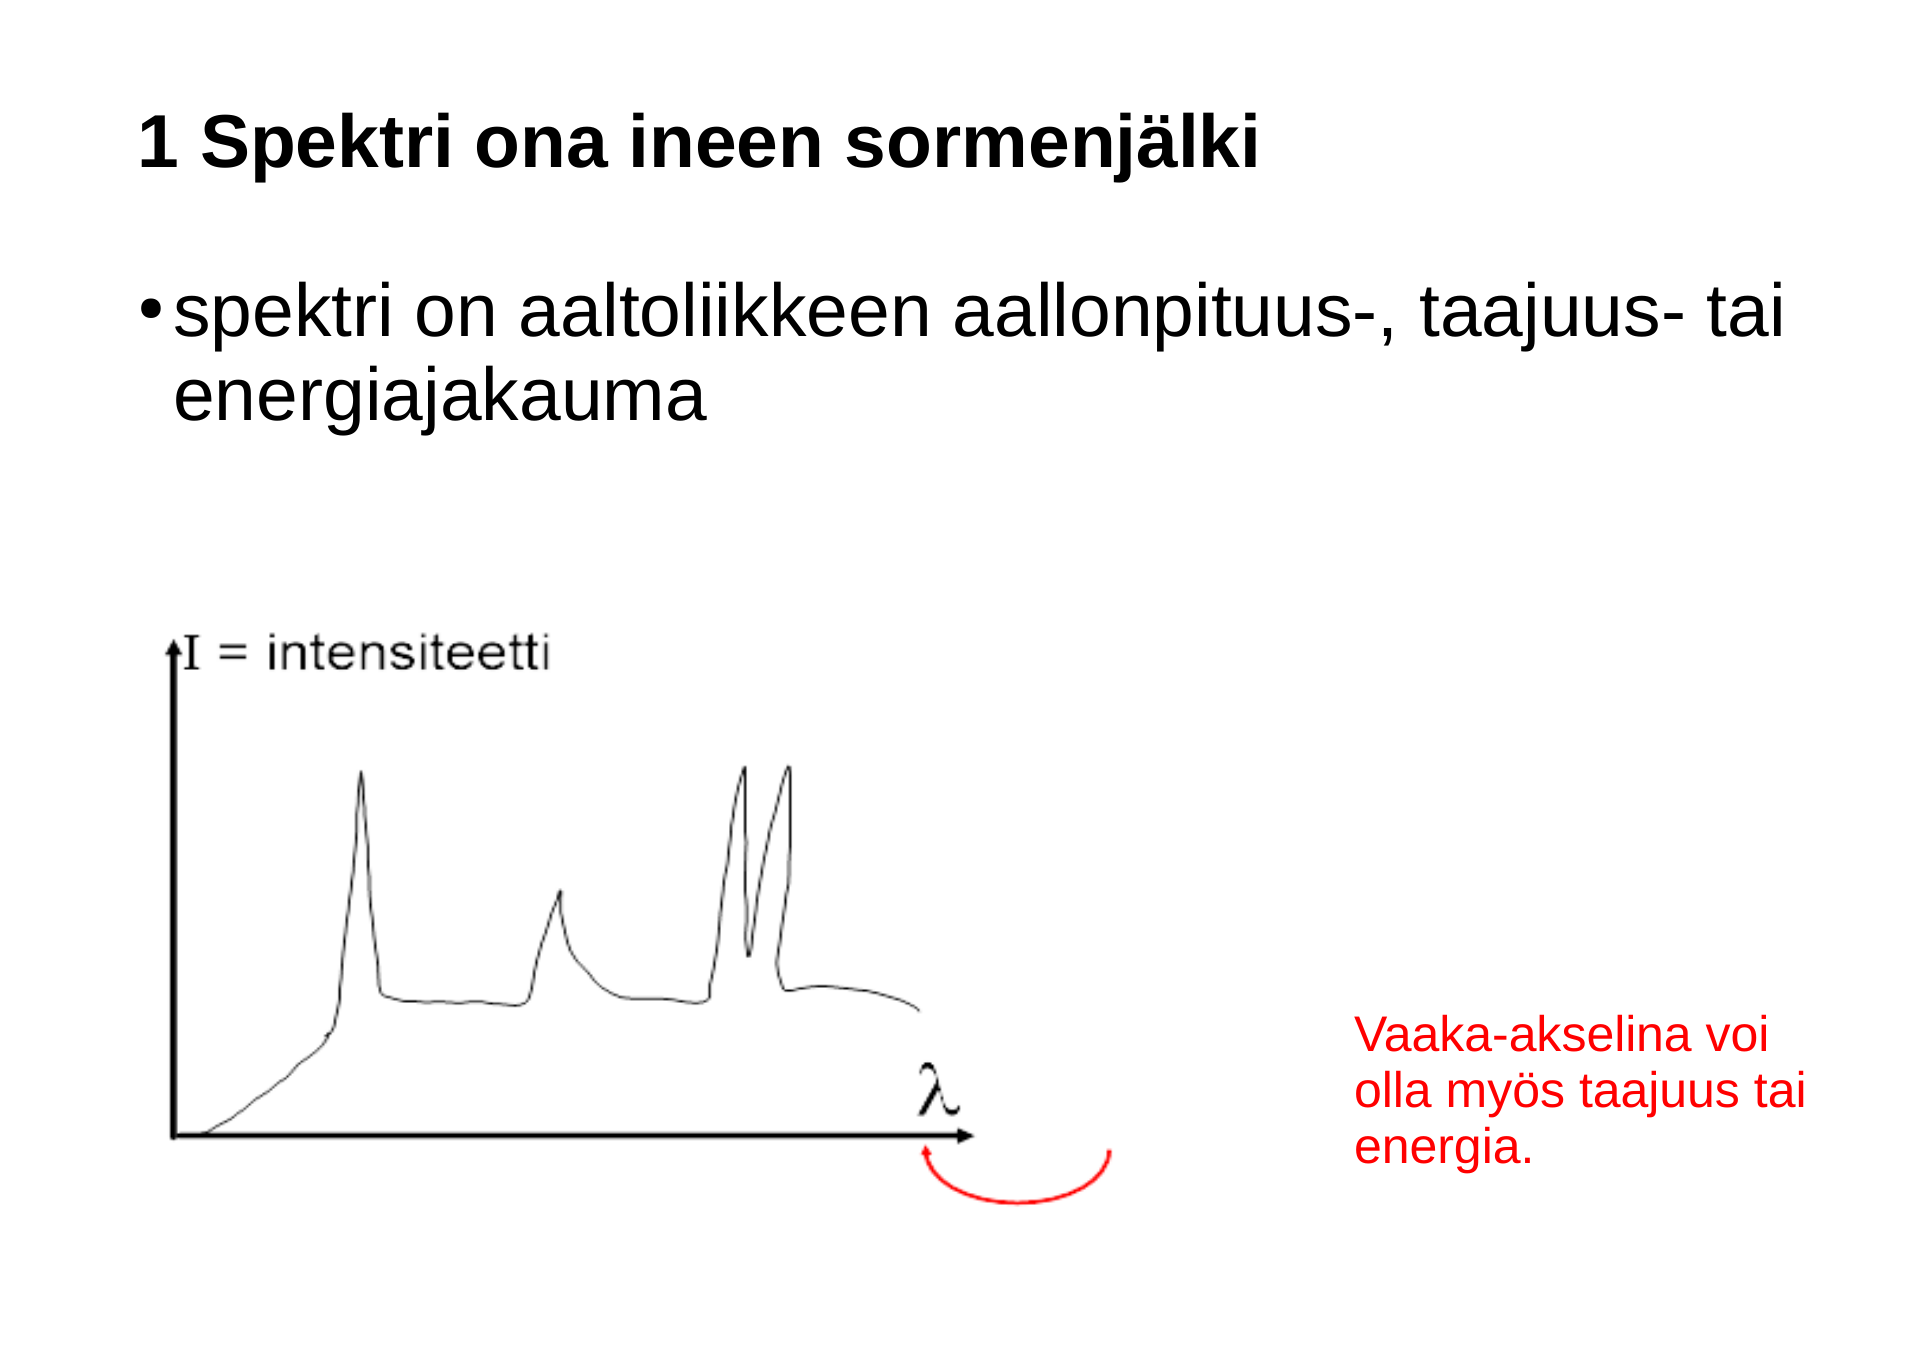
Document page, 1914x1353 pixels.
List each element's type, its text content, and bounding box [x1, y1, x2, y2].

picture [112, 571, 1162, 1250]
text_box Vaaka-akselina voi olla myös taajuus tai energia. [1339, 999, 1861, 1198]
text_box 1 Spektri ona ineen sormenjälki spektri on aaltoliikkeen aallonpituus-, taajuus- tai energiajakauma [122, 92, 1818, 503]
